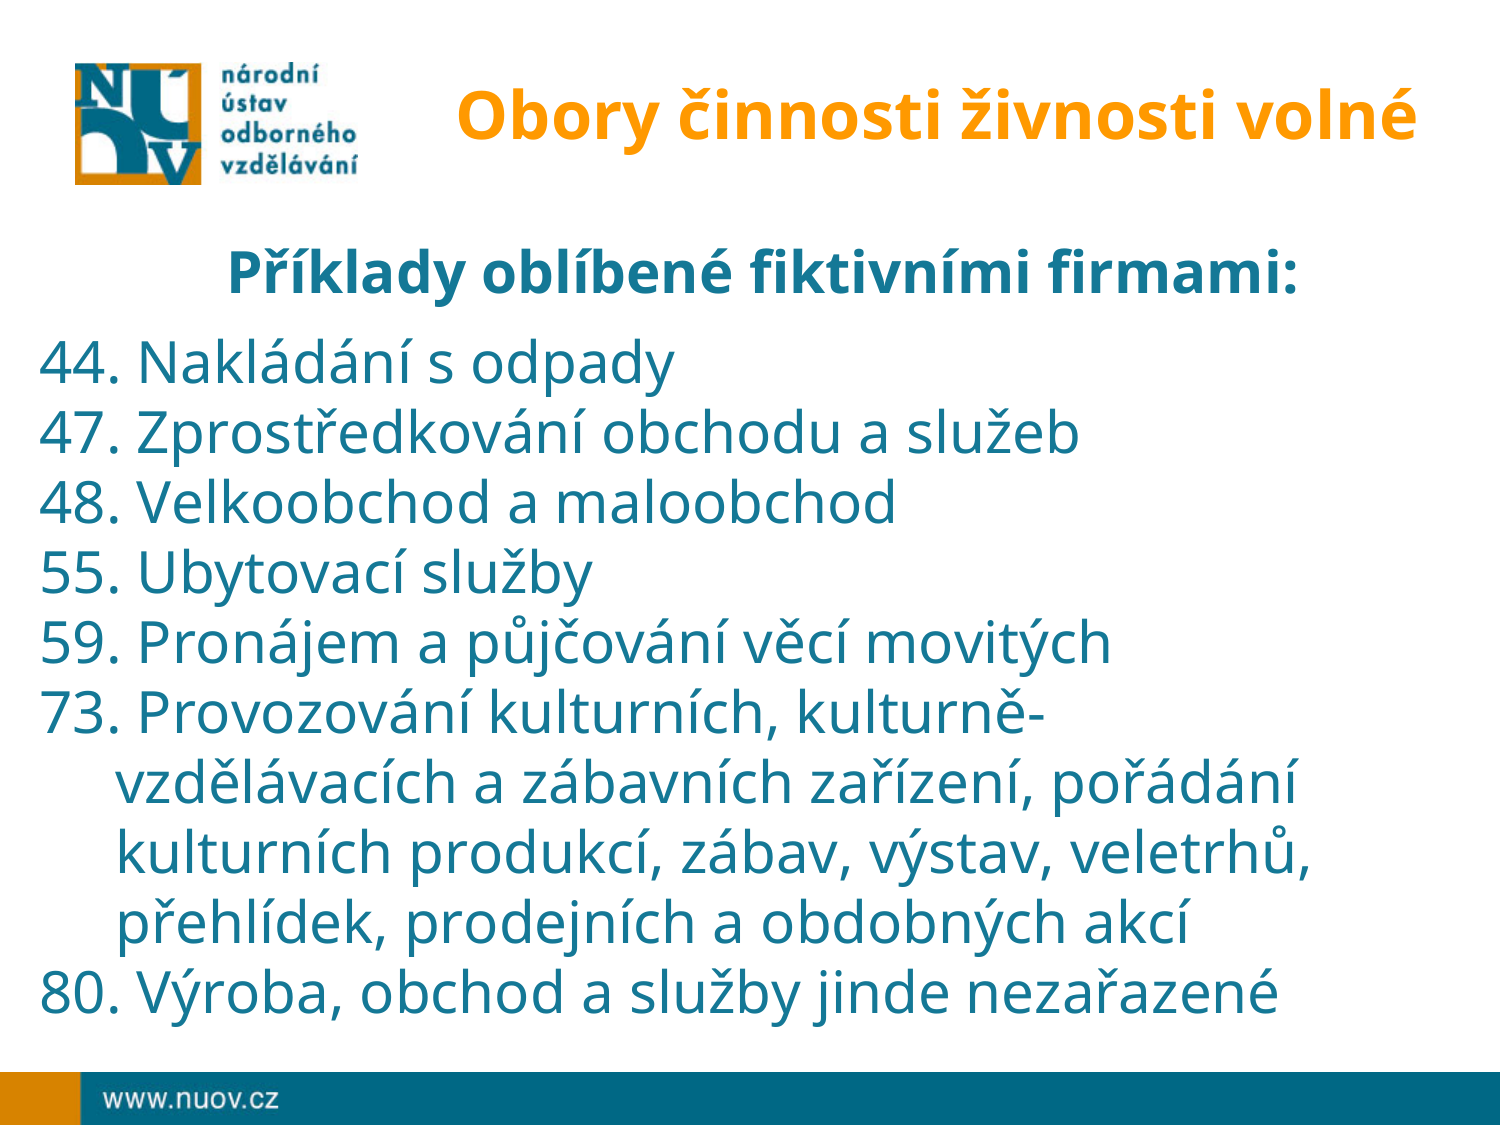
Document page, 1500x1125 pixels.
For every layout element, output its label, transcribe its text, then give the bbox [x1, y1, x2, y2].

text_box Příklady oblíbené fiktivními firmami: 44. Nakládání s odpady 47. Zprostředkování obchodu a služeb 48. Velkoobchod a maloobchod 55. Ubytovací služby 59. Pronájem a půjčování věcí movitých 73. Provozování kulturních, kulturně- vzdělávacích a zábavních zařízení, pořádání kulturních produkcí, zábav, výstav, veletrhů, přehlídek, prodejních a obdobných akcí 80. Výroba, obchod a služby jinde nezařazené [24, 227, 1500, 1034]
text_box [0, 1072, 1500, 1125]
text_box [75, 62, 358, 185]
title Obory činnosti živnosti volné [375, 37, 1500, 188]
